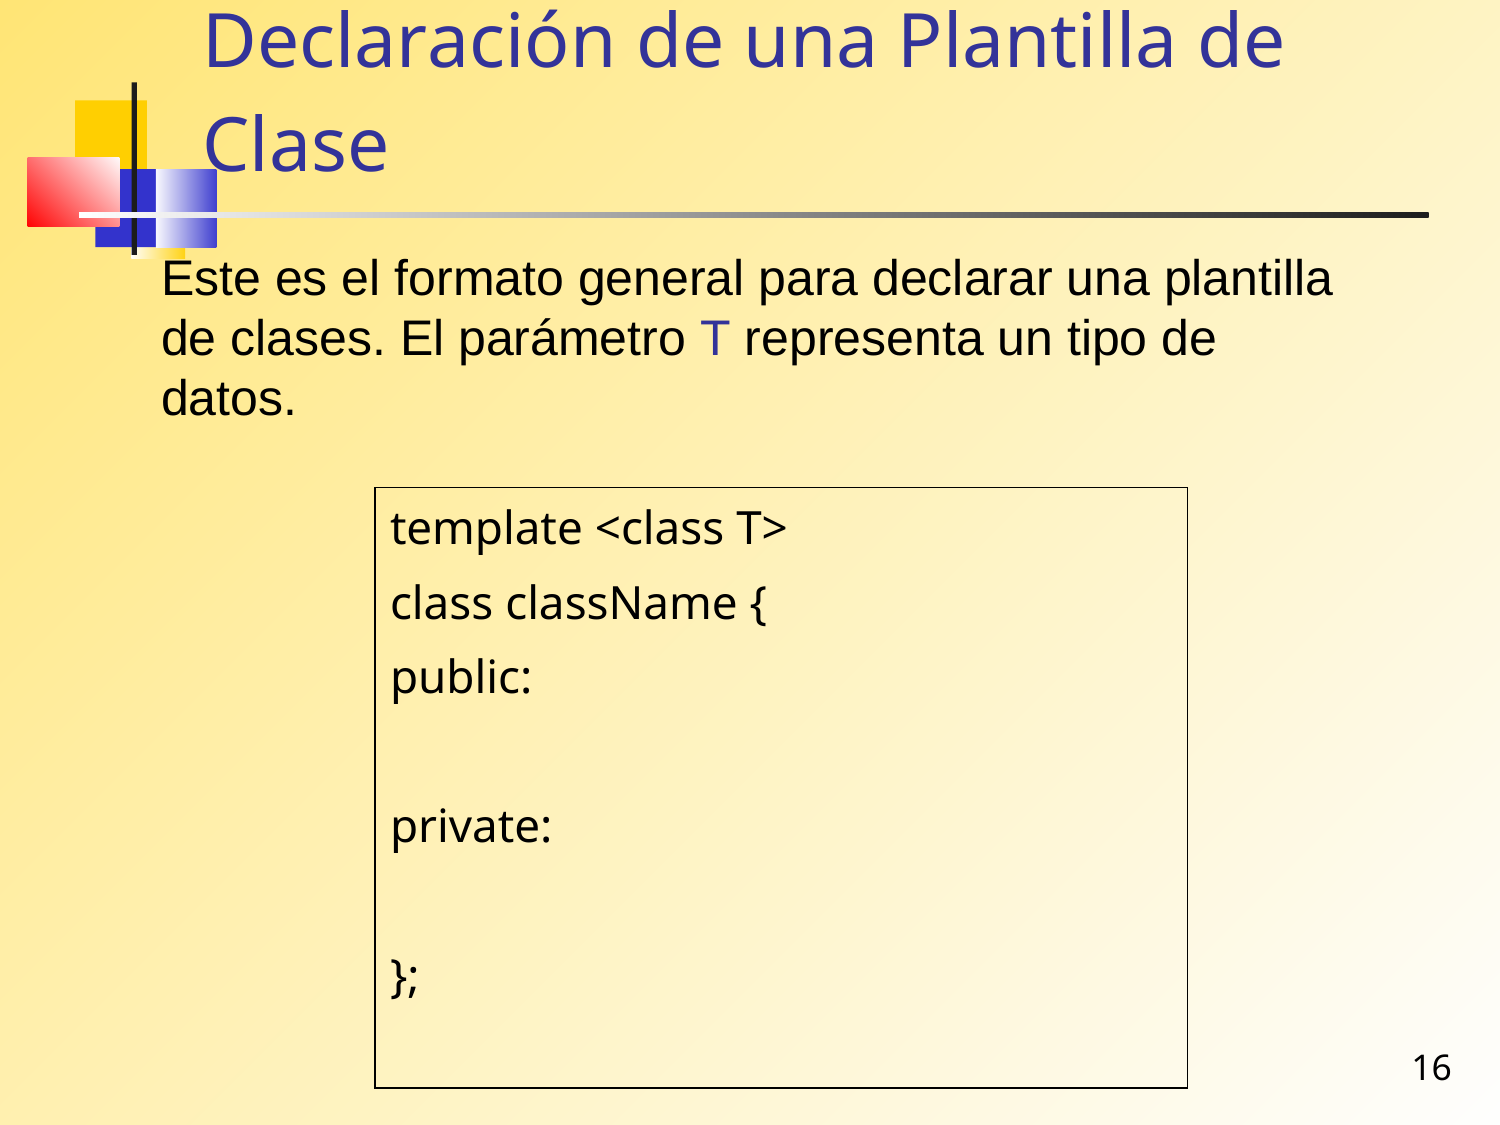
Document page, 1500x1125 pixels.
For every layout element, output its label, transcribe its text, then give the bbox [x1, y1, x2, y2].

text_box Este es el formato general para declarar una plantilla de clases. El parámetro T representa un tipo de datos. [137, 237, 1375, 433]
title Declaración de una Plantilla de Clase [187, 37, 1466, 201]
list template <class T> class className { public: private: }; [375, 487, 1188, 1038]
